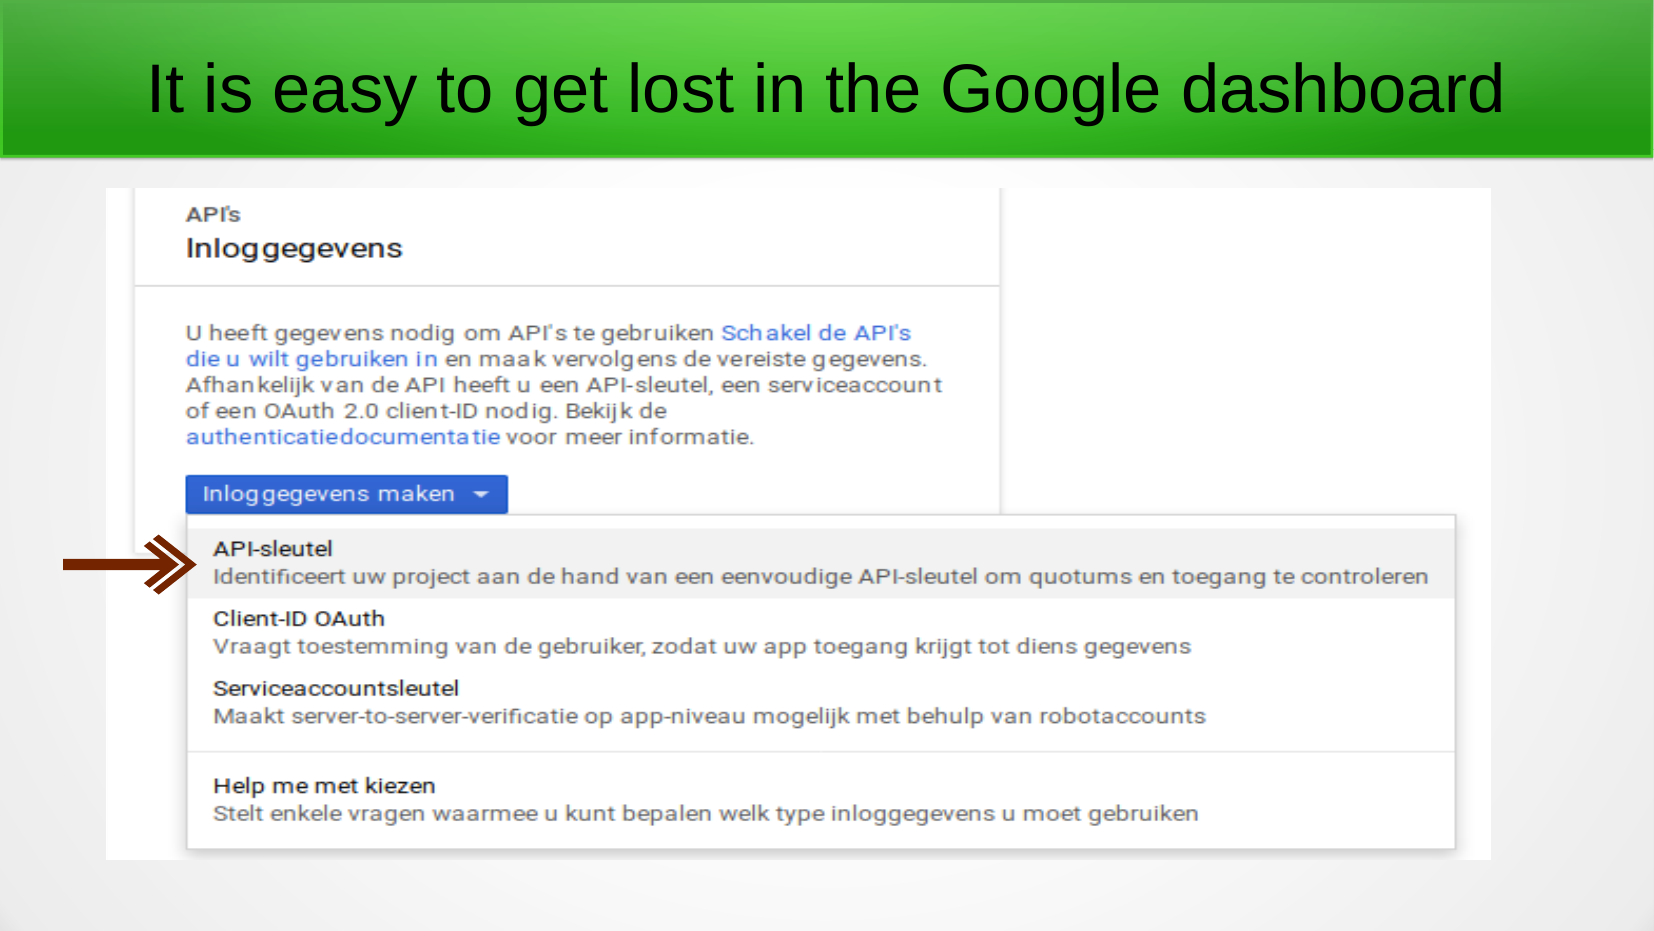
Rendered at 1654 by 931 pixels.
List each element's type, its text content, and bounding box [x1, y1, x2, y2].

title It is easy to get lost in the Google dashboard [82, 35, 1571, 142]
picture [59, 188, 1491, 861]
